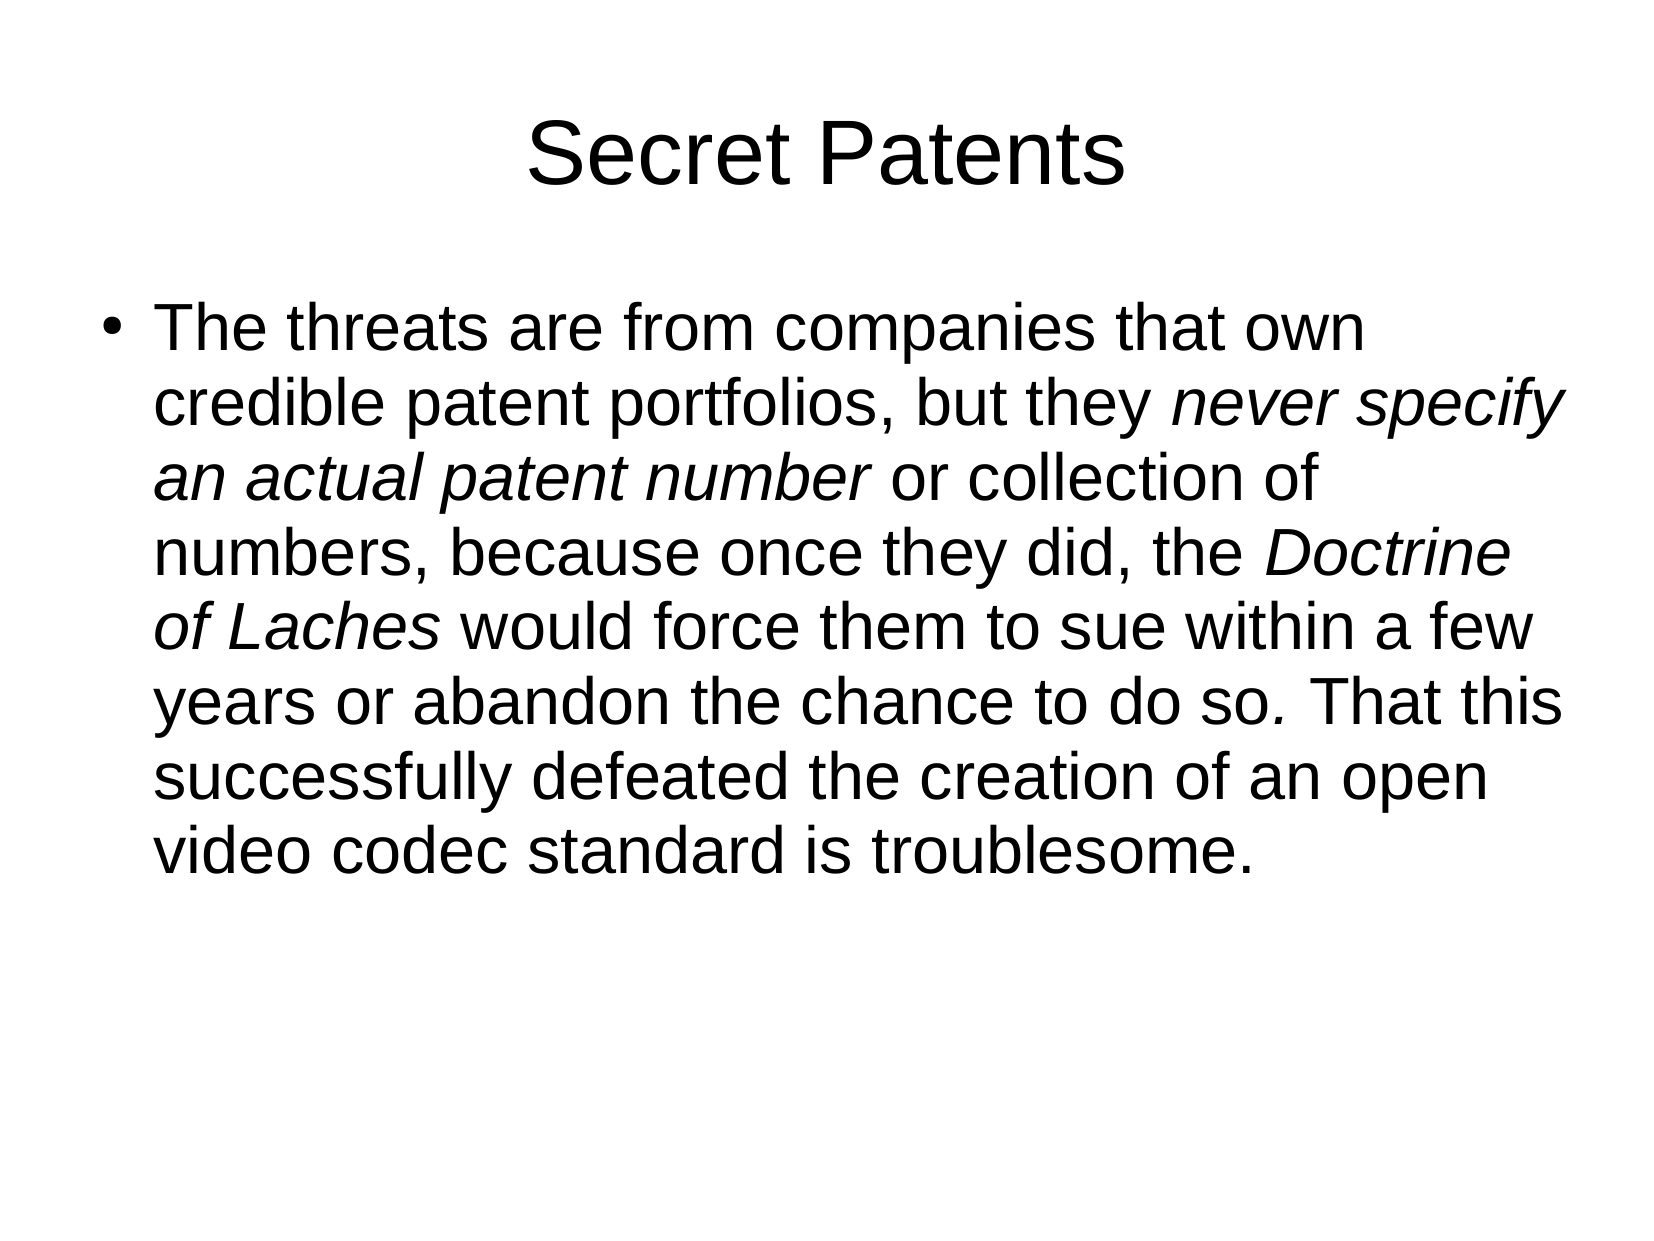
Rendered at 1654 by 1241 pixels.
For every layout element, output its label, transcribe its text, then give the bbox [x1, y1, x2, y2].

title Secret Patents [82, 56, 1571, 250]
list The threats are from companies that own credible patent portfolios, but they never specify an actual patent number or collection of numbers, because once they did, the Doctrine of Laches would force them to sue within a few years or abandon the chance to do so. That this successfully defeated the creation of an open video codec standard is troublesome. [82, 290, 1571, 1109]
